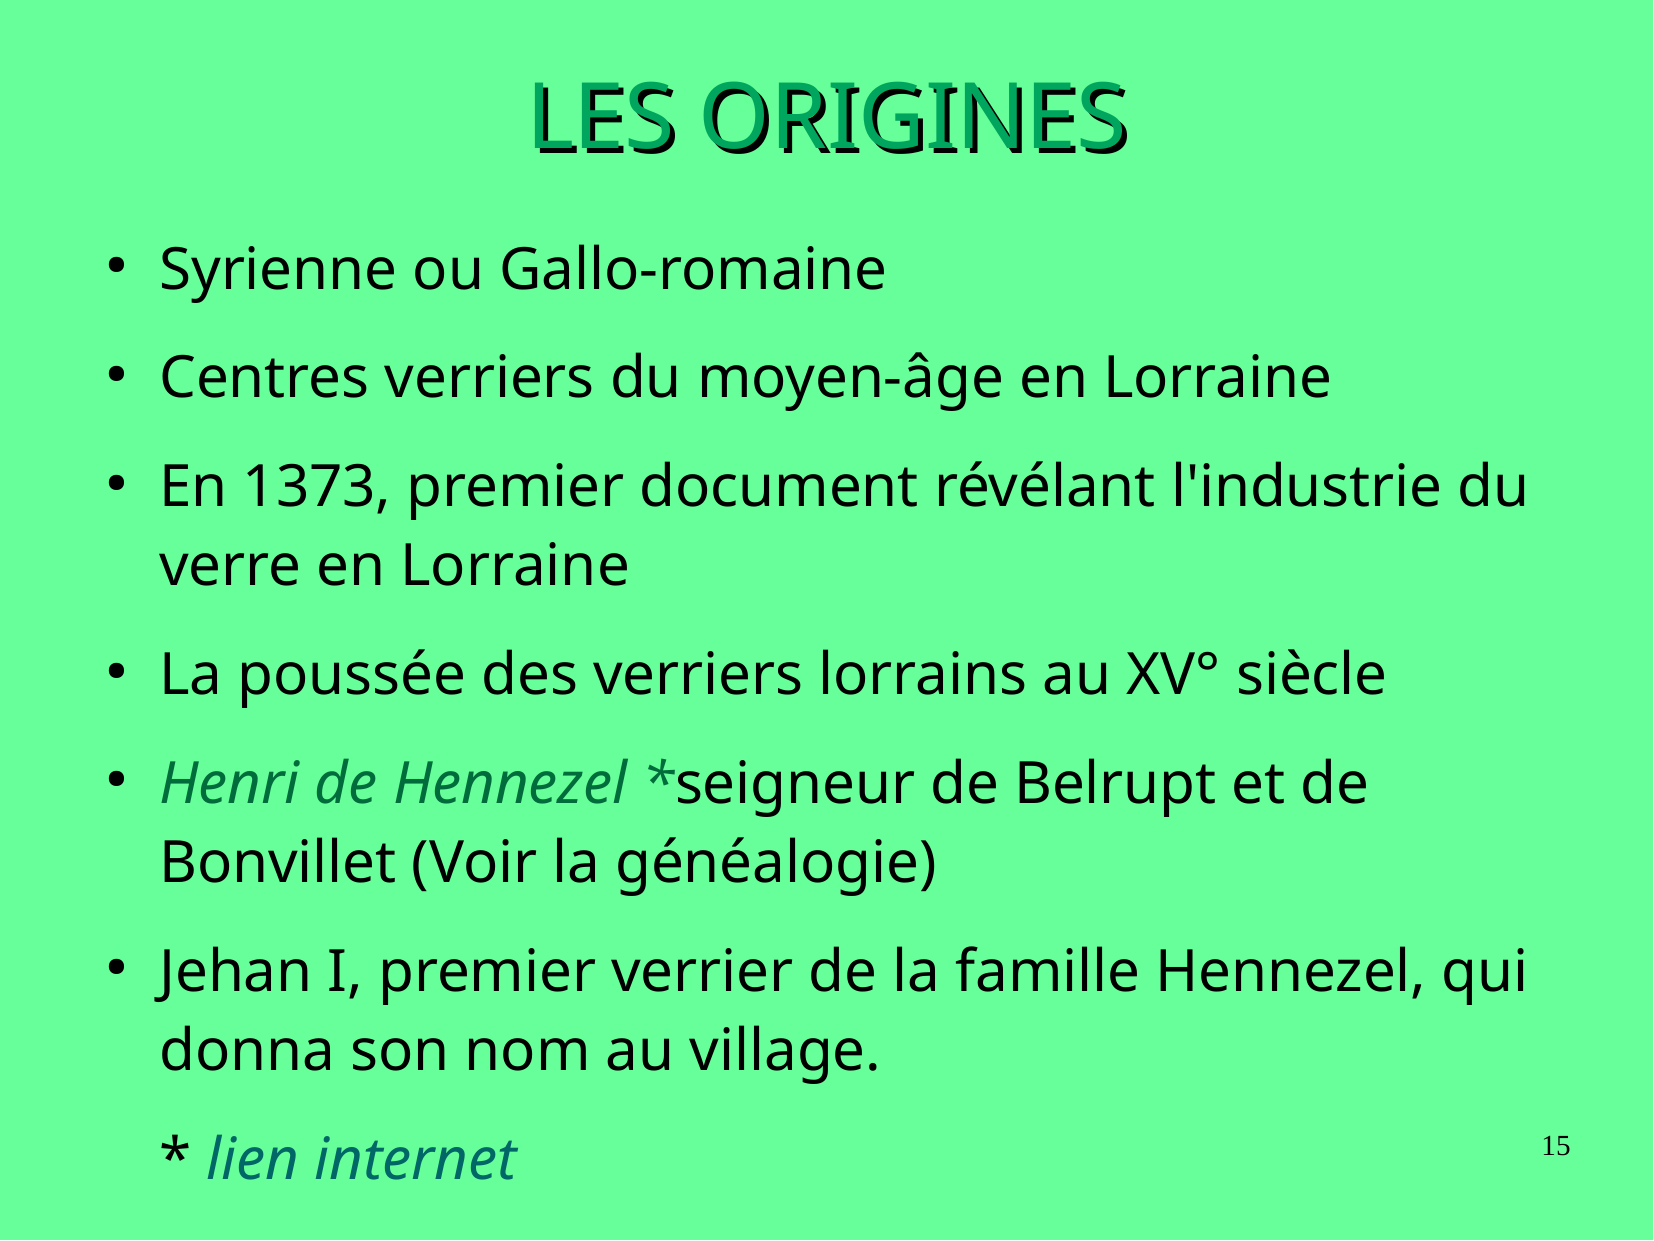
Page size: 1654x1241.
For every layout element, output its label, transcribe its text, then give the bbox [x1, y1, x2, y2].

title LES ORIGINES [82, 49, 1571, 178]
list Syrienne ou Gallo-romaine Centres verriers du moyen-âge en Lorraine En 1373, premier document révélant l'industrie du verre en Lorraine La poussée des verriers lorrains au XV° siècle Henri de Hennezel *seigneur de Belrupt et de Bonvillet (Voir la généalogie) Jehan I, premier verrier de la famille Hennezel, qui donna son nom au village. * lien internet [88, 226, 1577, 1105]
